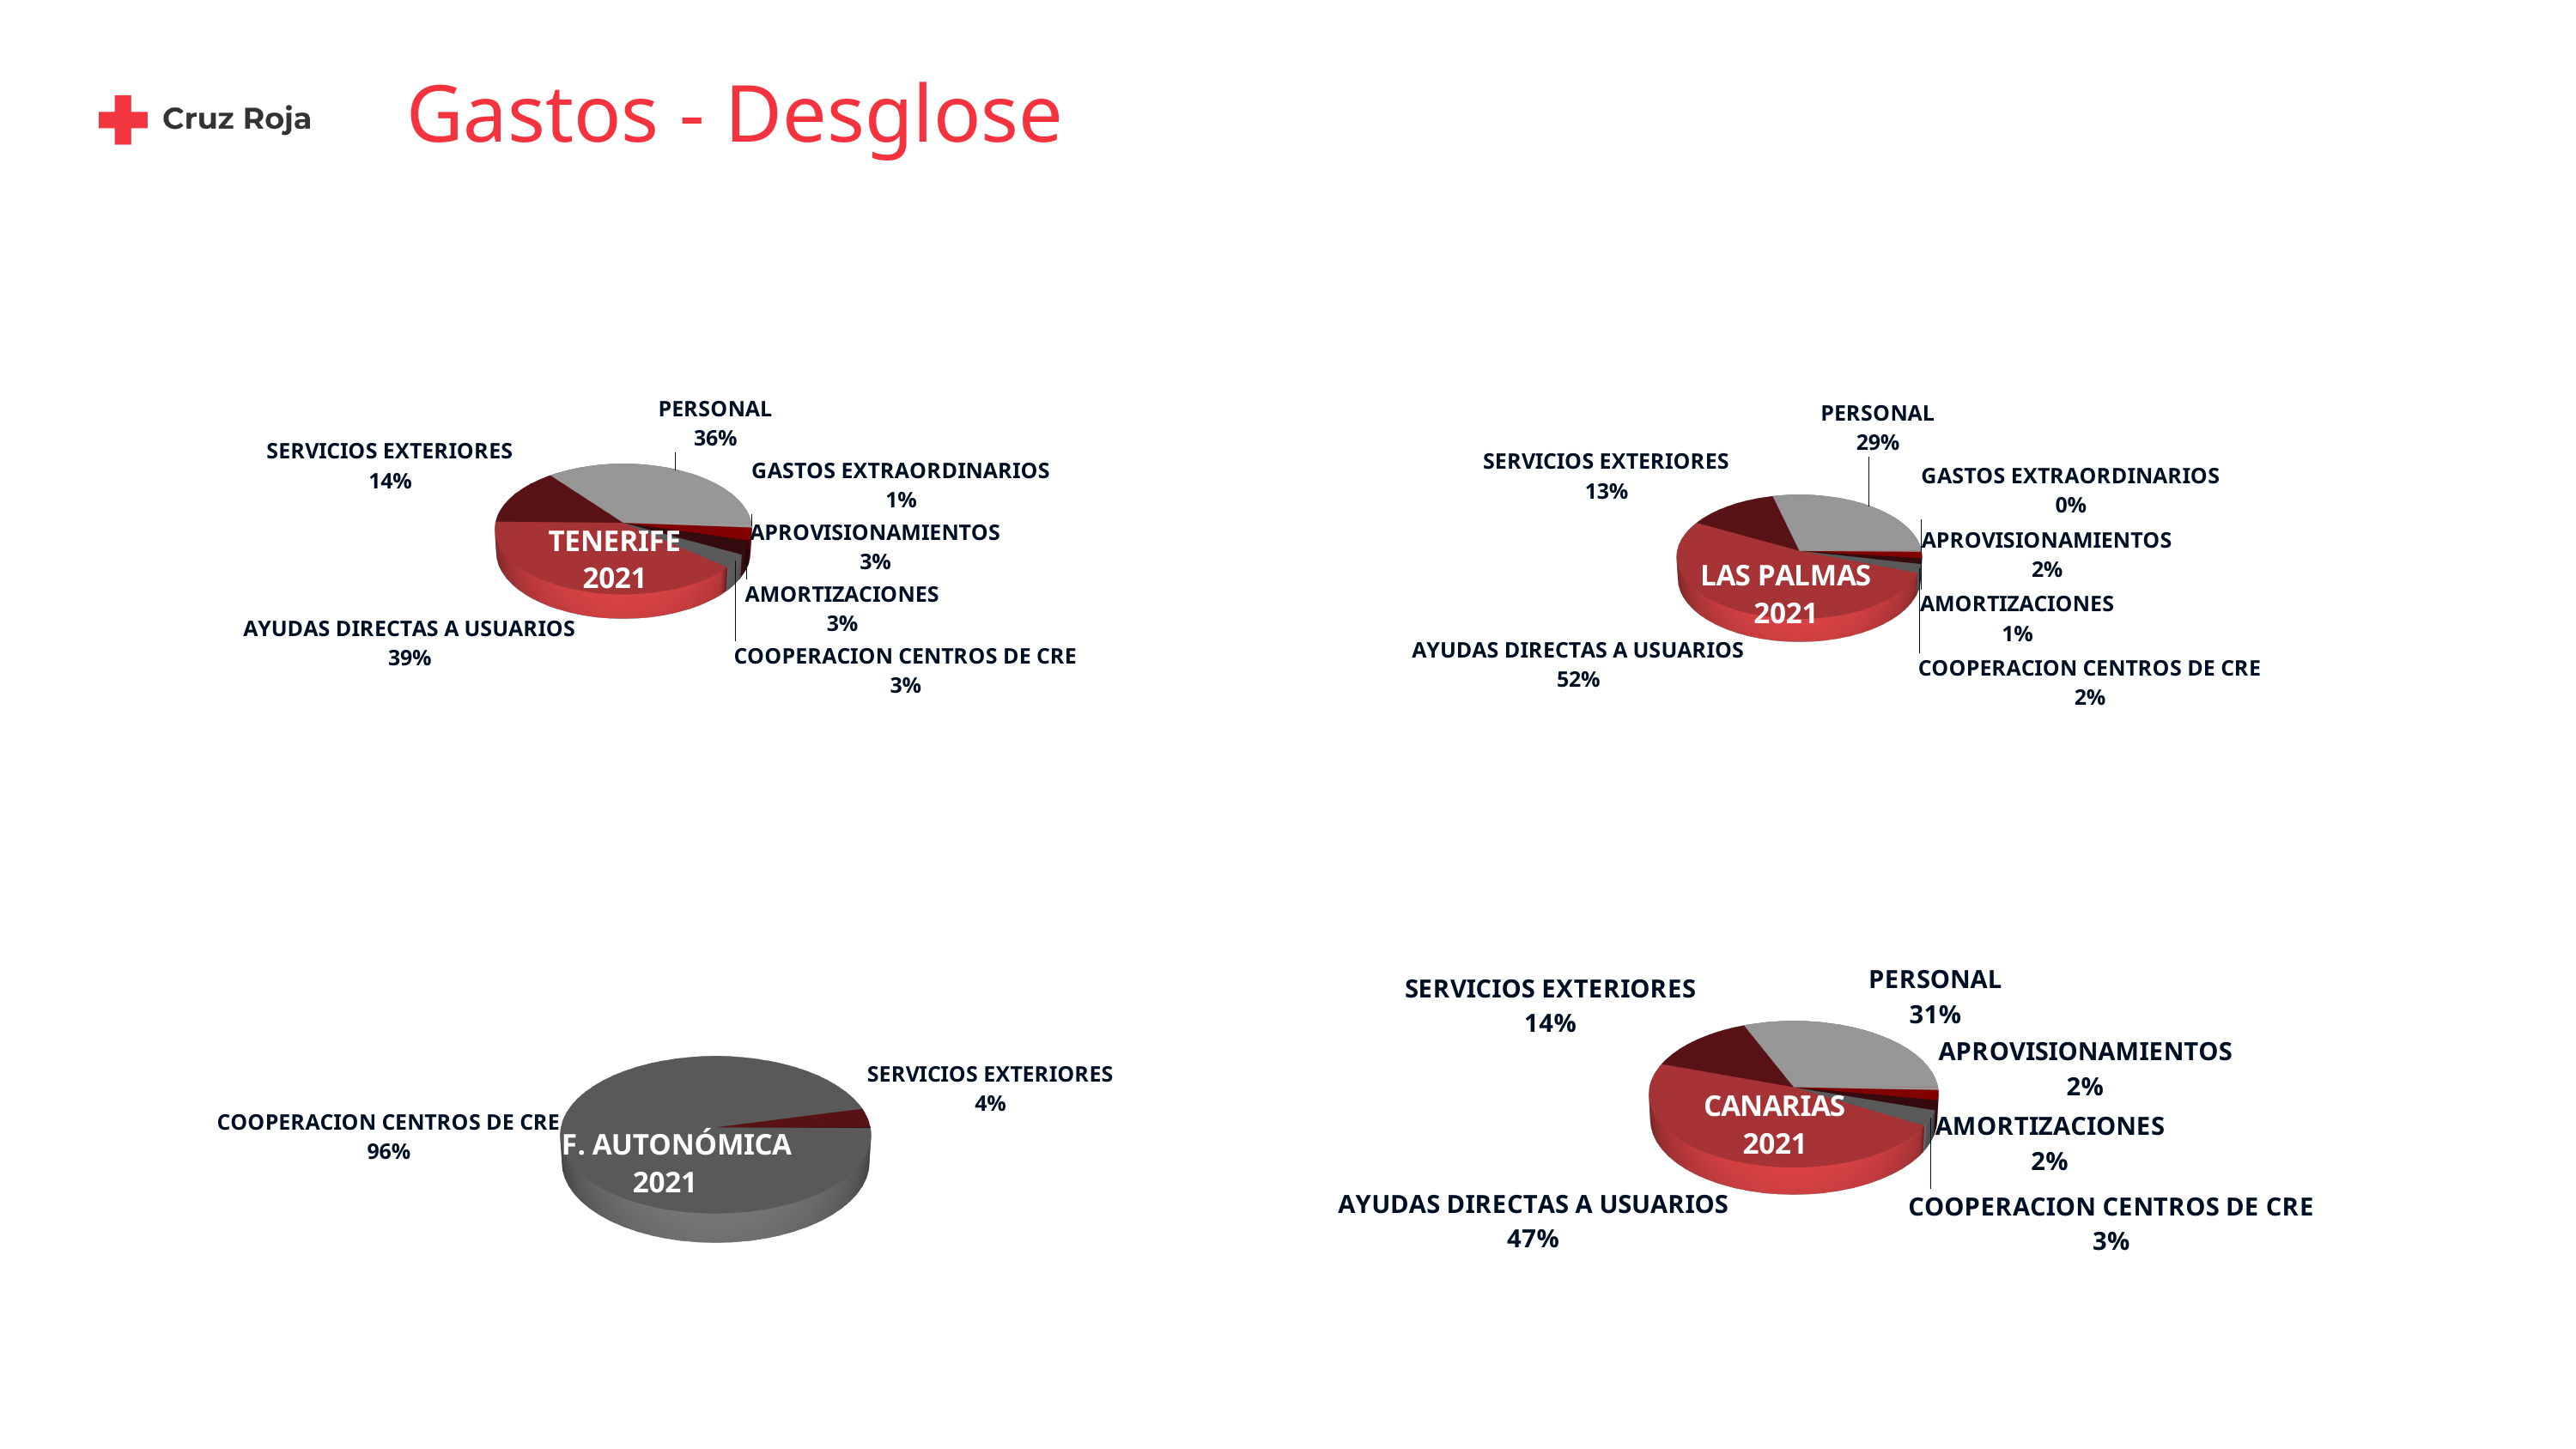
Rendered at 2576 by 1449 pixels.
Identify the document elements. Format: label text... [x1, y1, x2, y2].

chart [1321, 221, 2315, 1317]
chart [243, 217, 1089, 756]
text_box Gastos - Desglose [393, 75, 2501, 165]
chart [215, 809, 1117, 1348]
